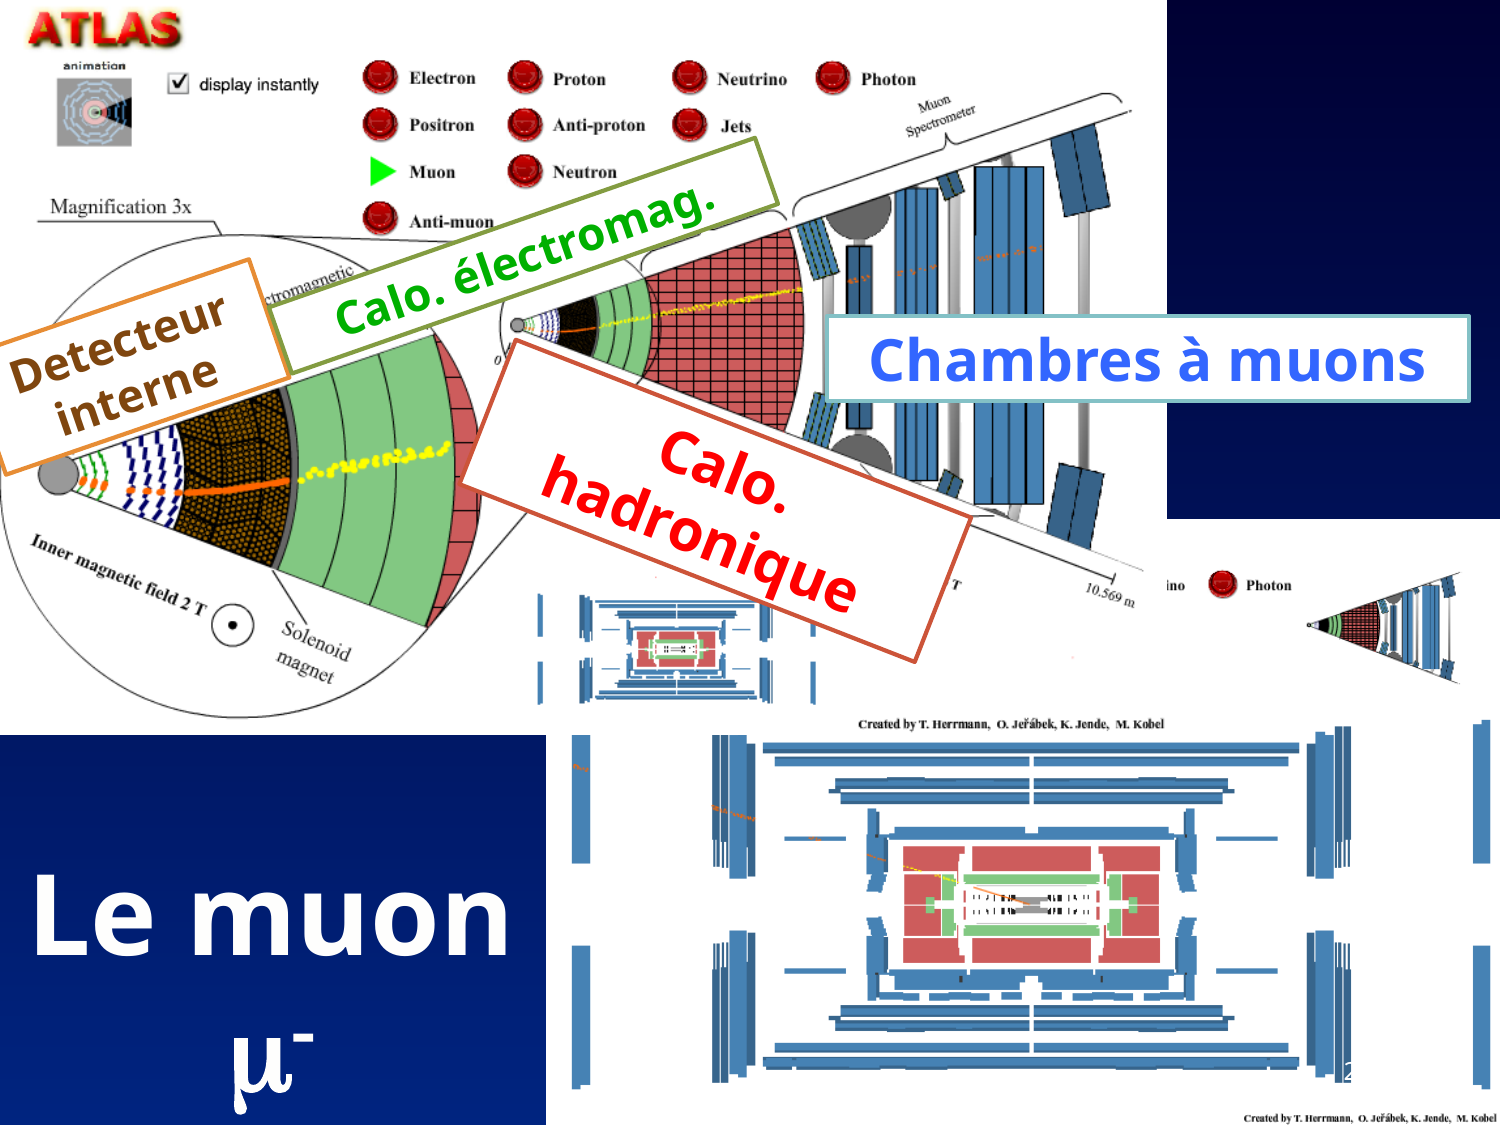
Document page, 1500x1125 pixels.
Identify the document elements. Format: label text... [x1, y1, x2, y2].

slide_number <number>/26 [1074, 1042, 1425, 1103]
text_box Calo. hadronique [459, 339, 972, 662]
text_box Chambres à muons [827, 316, 1469, 402]
text_box Detecteur interne [0, 259, 290, 475]
text_box Calo. électromag. [268, 137, 778, 374]
text_box Le muon m- [11, 835, 530, 1121]
picture [0, 0, 1500, 1125]
